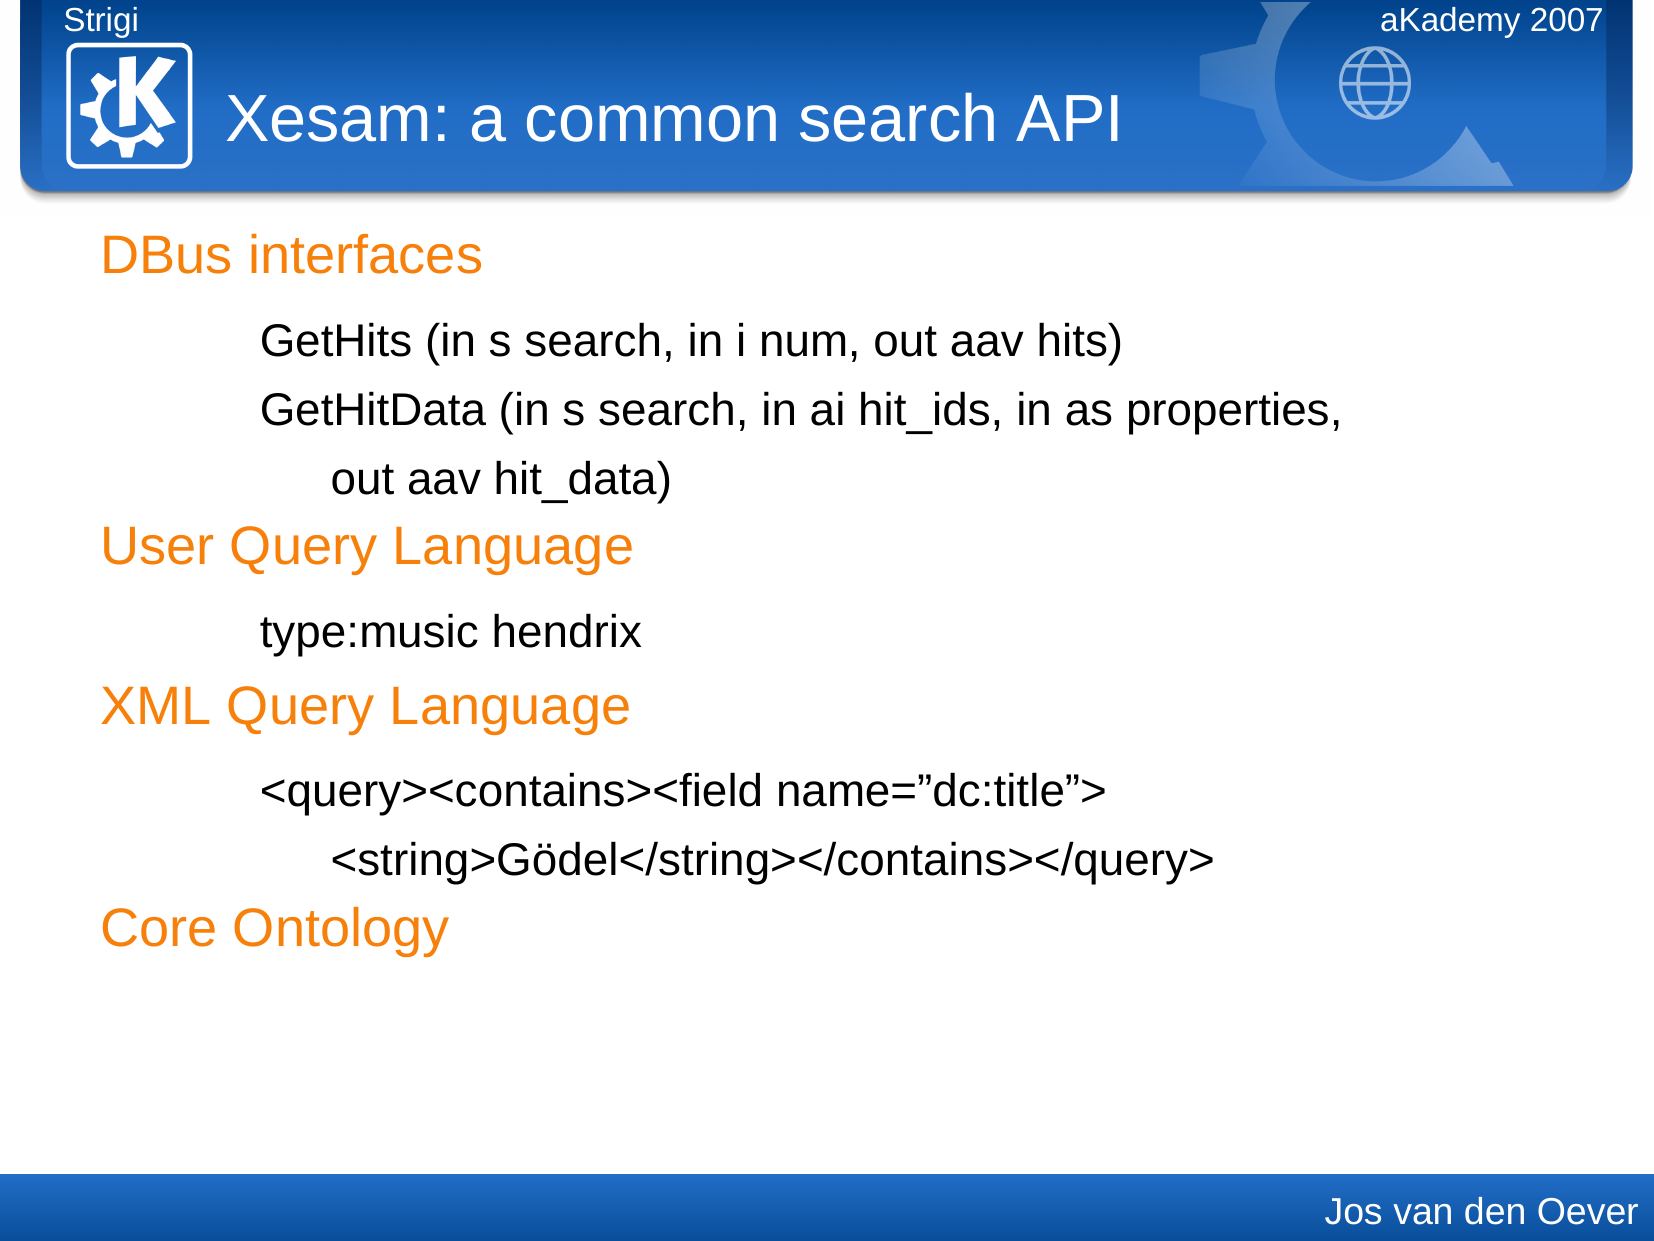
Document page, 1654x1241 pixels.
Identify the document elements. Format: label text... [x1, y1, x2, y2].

title Xesam: a common search API [225, 56, 1571, 181]
list DBus interfaces GetHits (in s search, in i num, out aav hits) GetHitData (in s search, in ai hit_ids, in as properties, out aav hit_data) User Query Language type:music hendrix XML Query Language <query><contains><field name=”dc:title”> <string>Gödel</string></contains></query> Core Ontology [82, 225, 1571, 1138]
picture [0, 0, 1652, 216]
